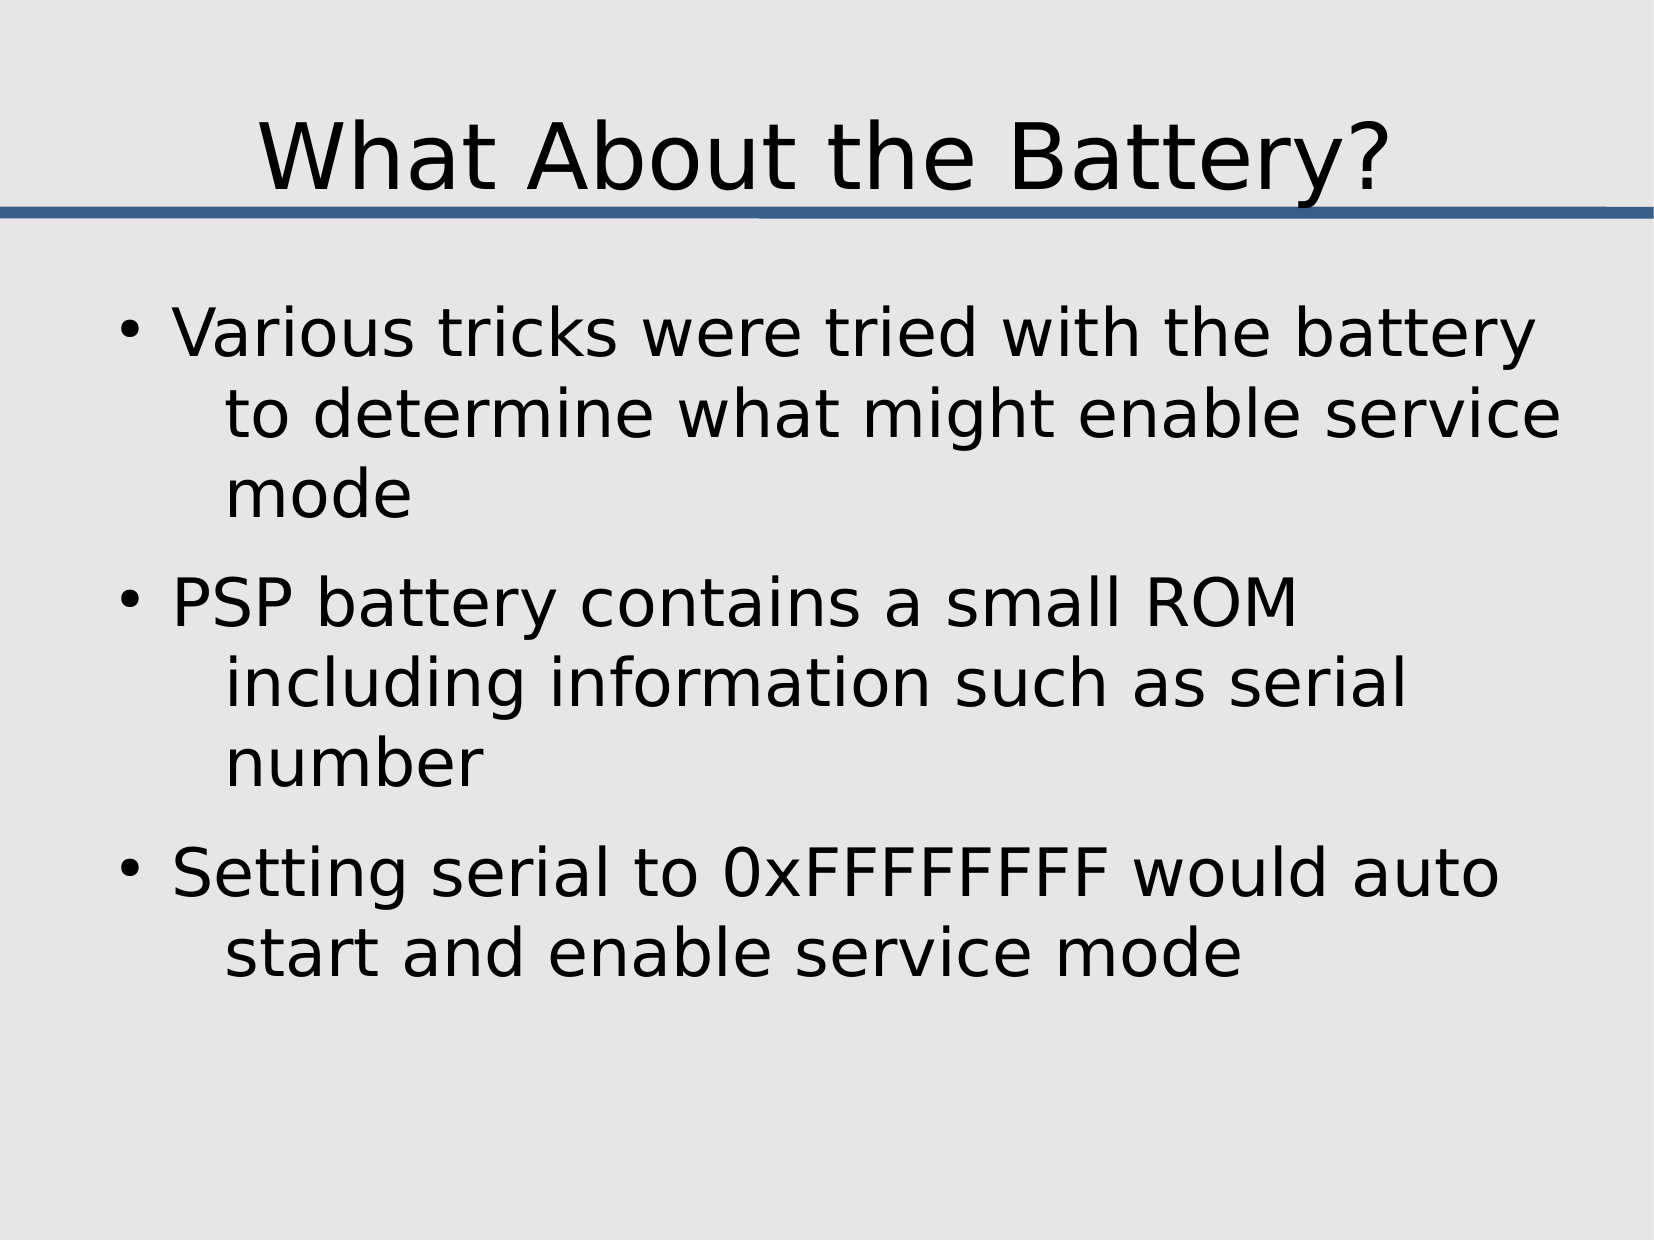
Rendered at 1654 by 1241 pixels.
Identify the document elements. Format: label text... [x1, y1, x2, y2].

title What About the Battery? [82, 56, 1571, 250]
list Various tricks were tried with the battery to determine what might enable service mode PSP battery contains a small ROM including information such as serial number Setting serial to 0xFFFFFFFF would auto start and enable service mode [82, 290, 1571, 1094]
